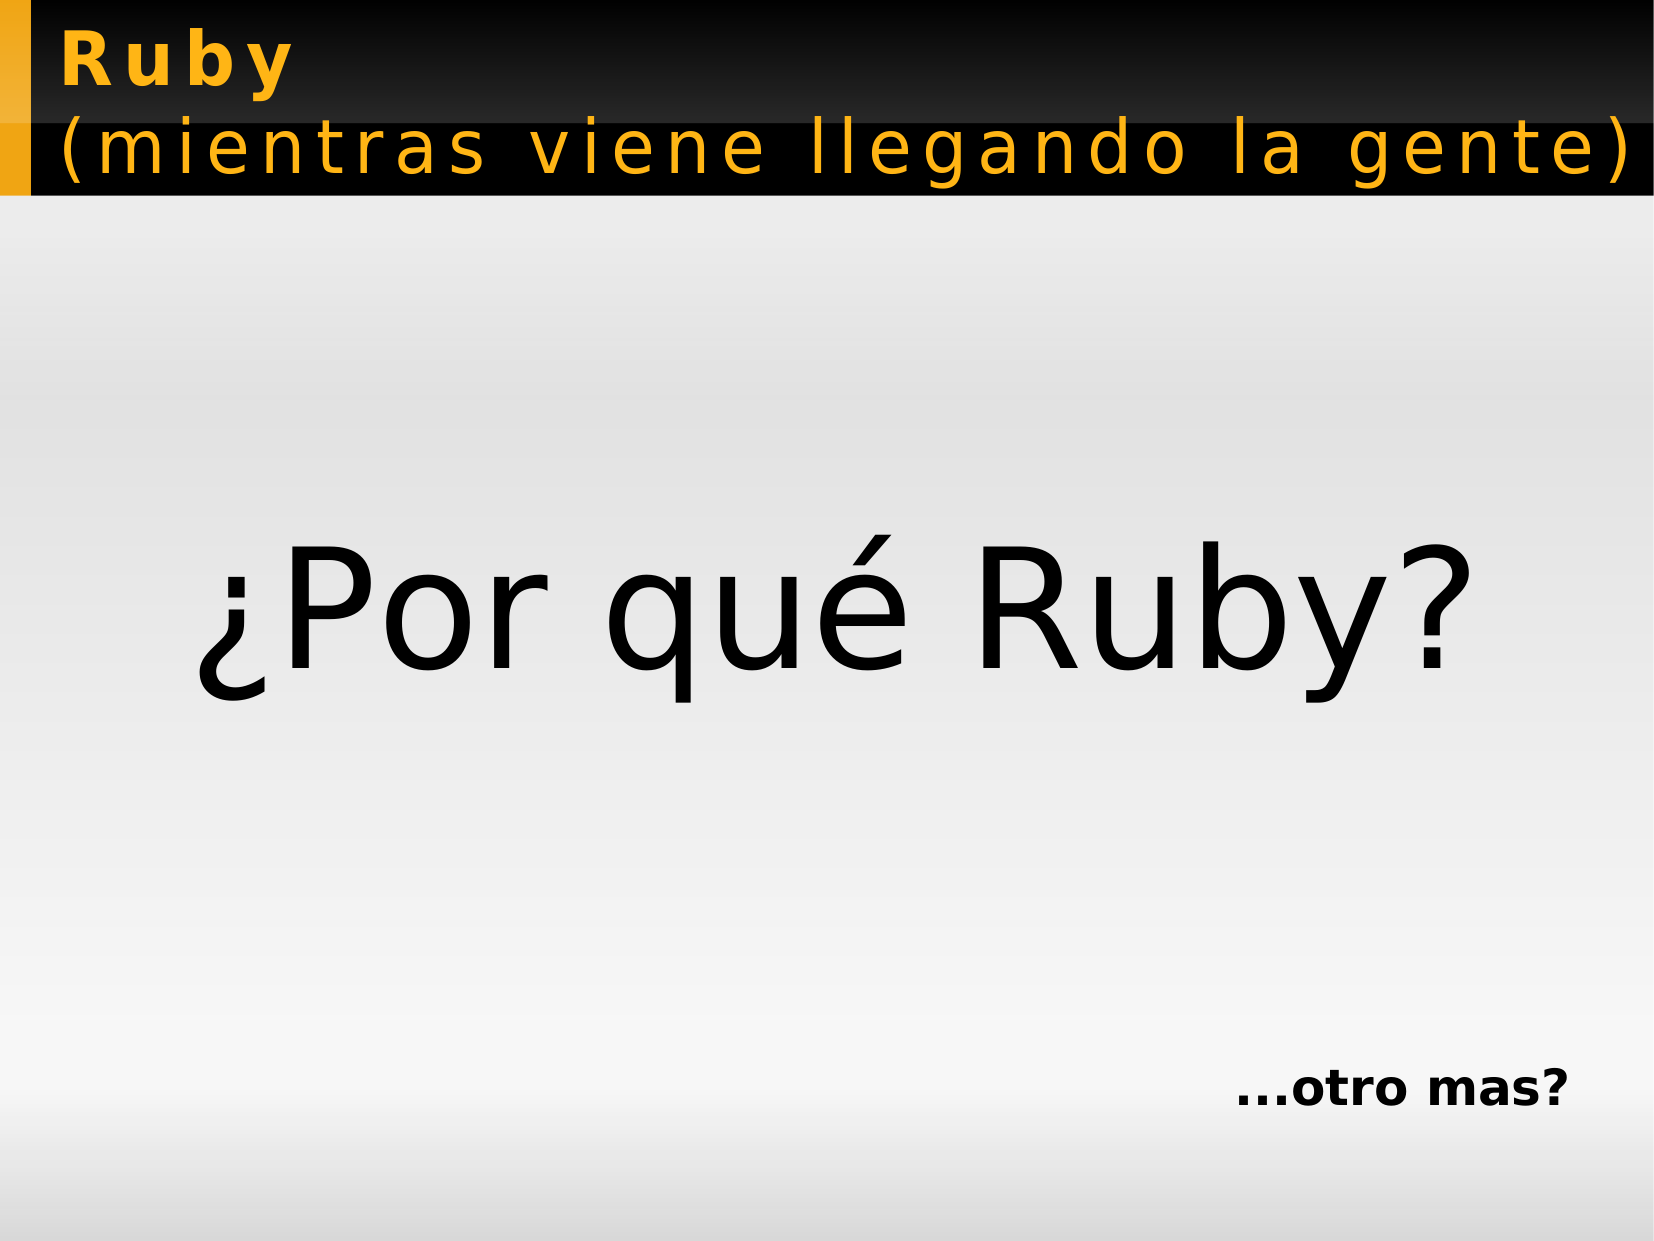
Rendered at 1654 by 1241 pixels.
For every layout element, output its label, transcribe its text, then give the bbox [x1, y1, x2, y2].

list ¿Por qué Ruby? ...otro mas? [82, 290, 1571, 1118]
picture [0, 0, 1654, 1241]
title Ruby (mientras viene llegando la gente) [58, 16, 1654, 191]
